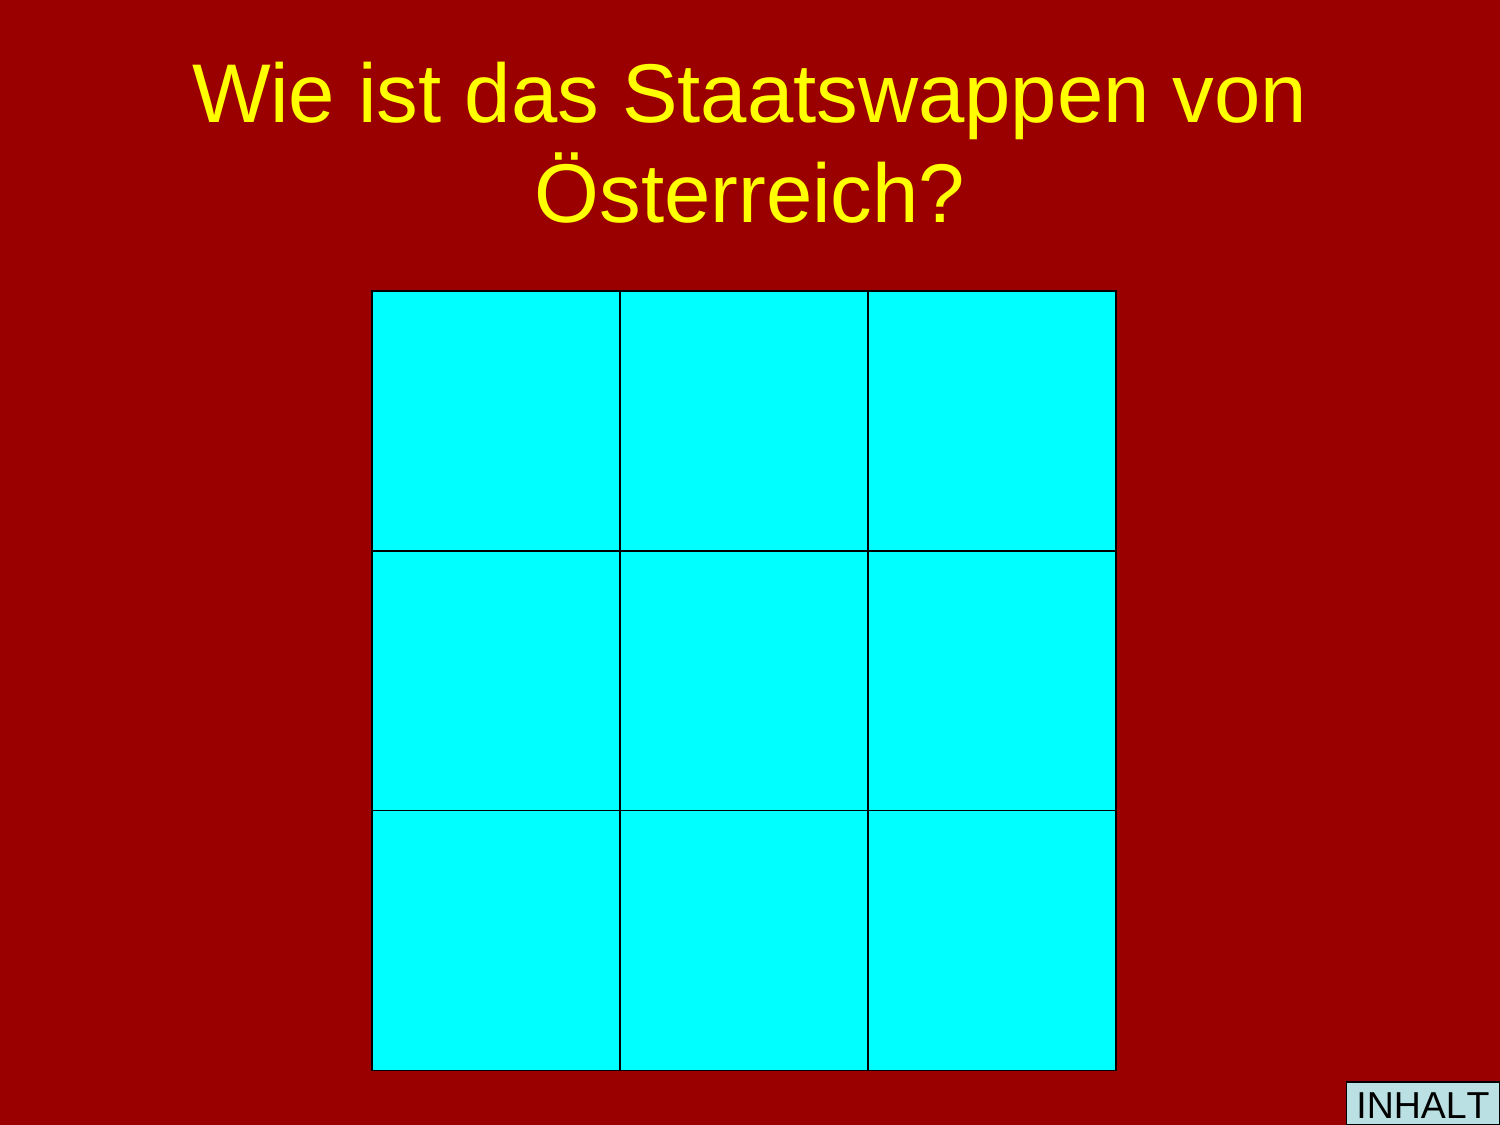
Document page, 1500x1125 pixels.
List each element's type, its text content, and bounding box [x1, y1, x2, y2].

title Wie ist das Staatswappen von Österreich? [75, 31, 1426, 247]
text_box INHALT [1346, 1082, 1500, 1125]
text_box [372, 290, 1117, 1071]
